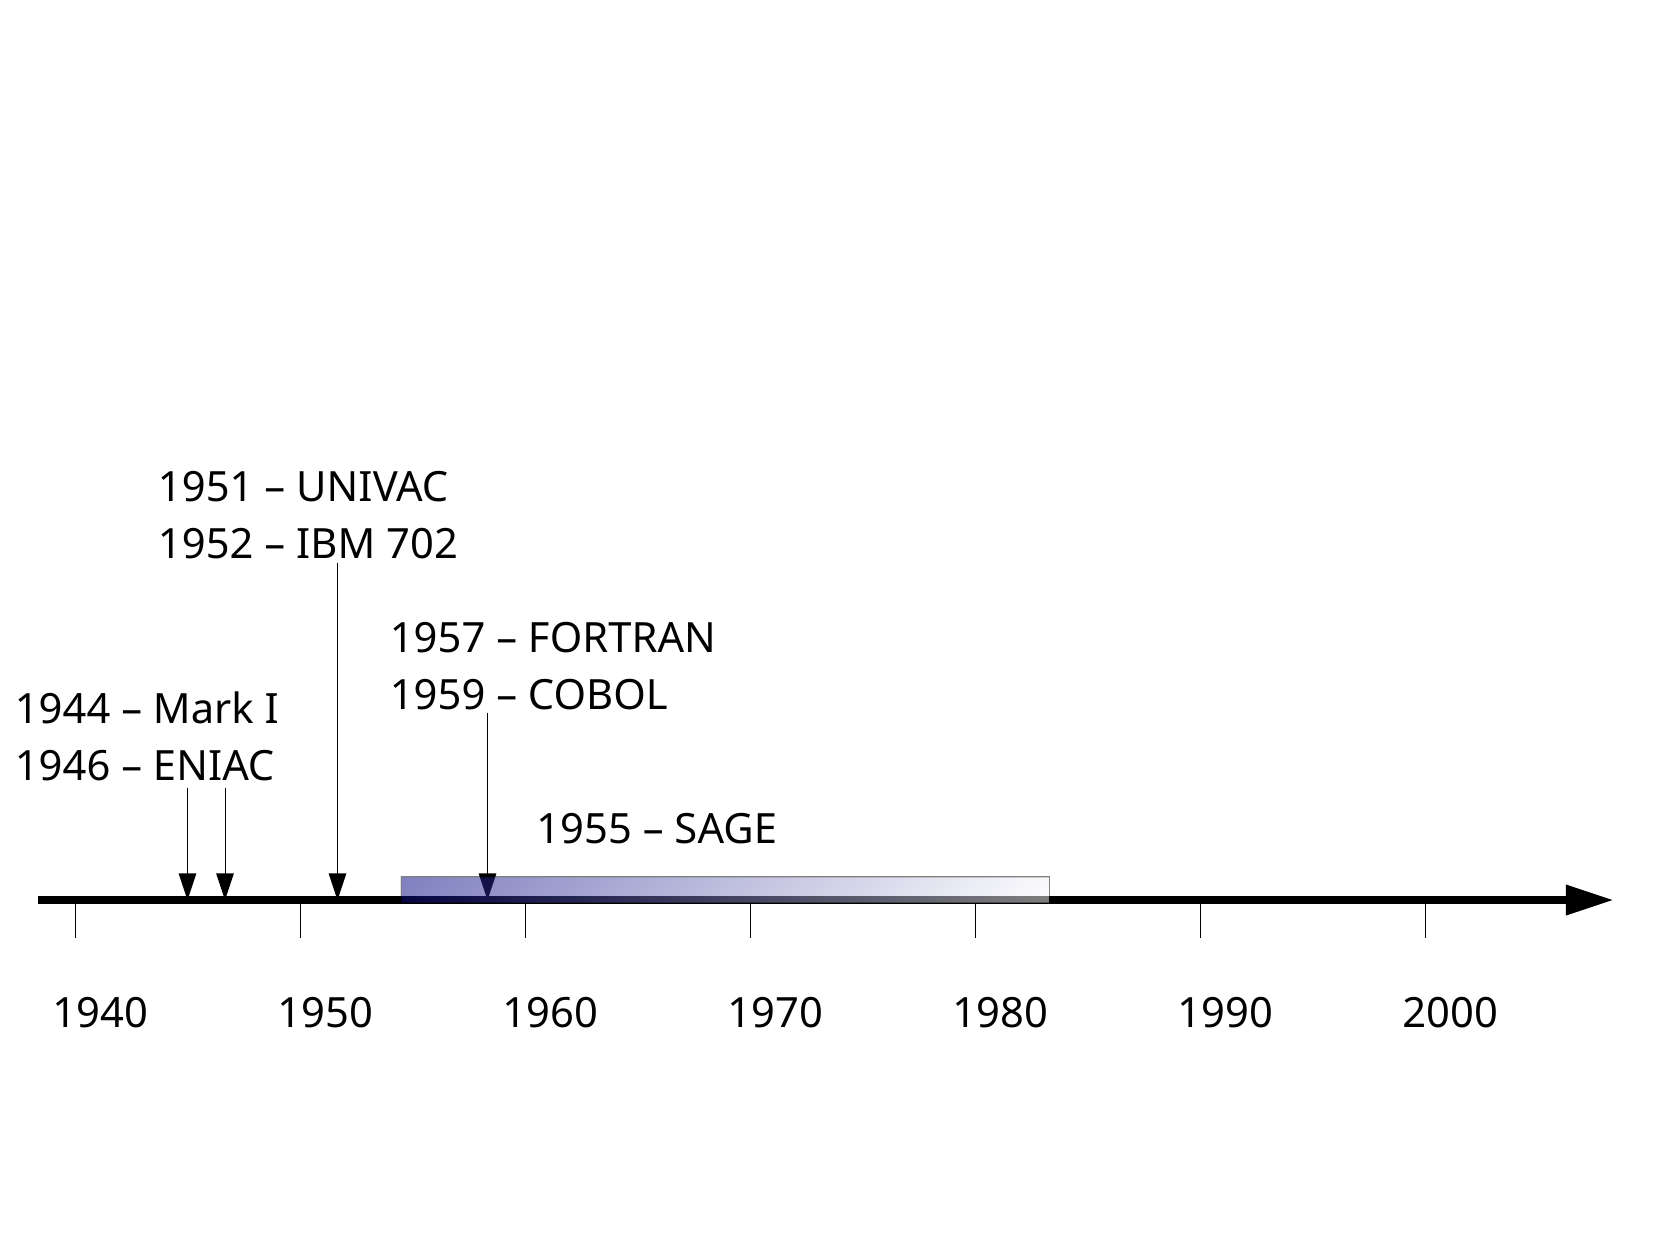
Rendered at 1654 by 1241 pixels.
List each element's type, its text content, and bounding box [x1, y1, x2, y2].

text_box 2000 [1387, 975, 1538, 1051]
text_box 1980 [937, 975, 1088, 1051]
text_box 1970 [712, 975, 863, 1051]
text_box 1940 [37, 975, 188, 1051]
text_box 1957 – FORTRAN 1959 – COBOL [375, 600, 1013, 717]
text_box 1951 – UNIVAC 1952 – IBM 702 [143, 449, 781, 567]
text_box 1990 [1162, 975, 1313, 1051]
text_box [400, 876, 1051, 904]
text_box 1950 [262, 975, 413, 1051]
text_box 1944 – Mark I 1946 – ENIAC [0, 671, 337, 788]
text_box 1955 – SAGE [521, 791, 1160, 928]
text_box 1960 [487, 975, 638, 1051]
